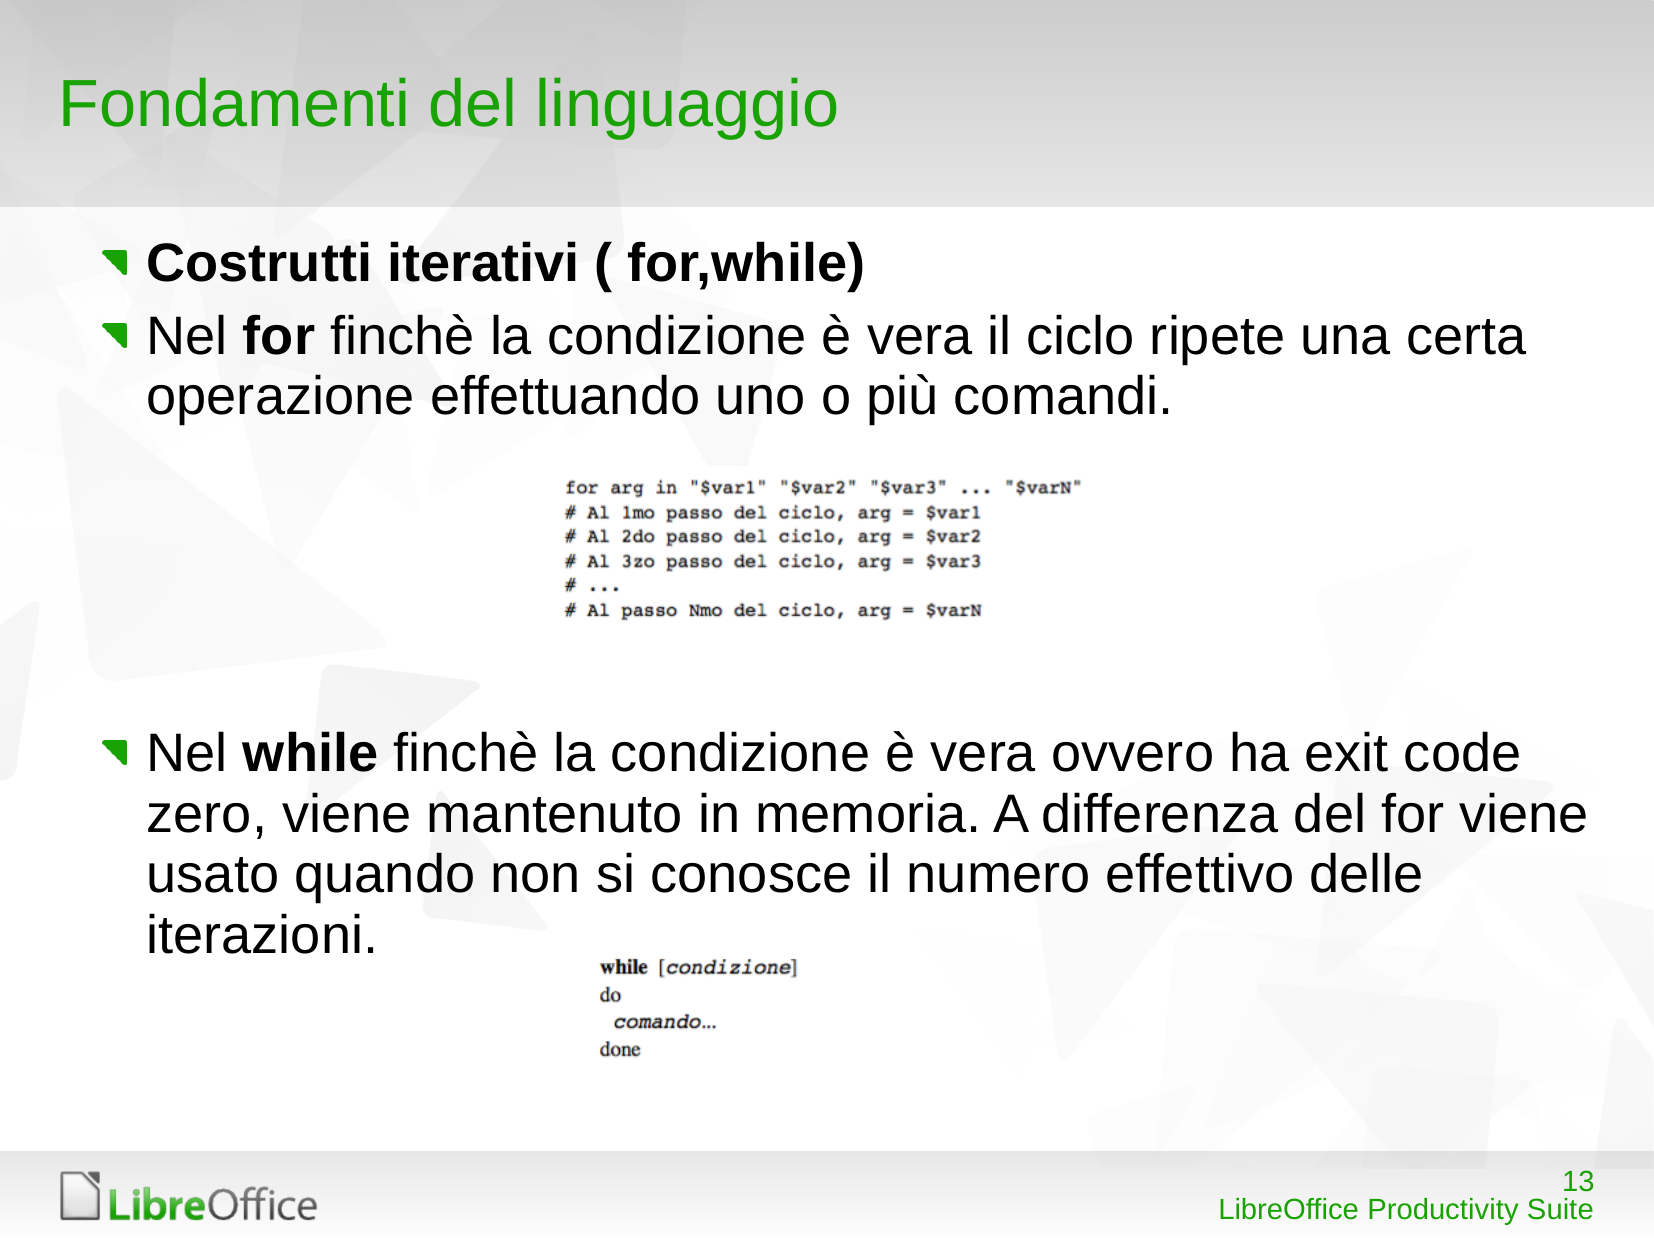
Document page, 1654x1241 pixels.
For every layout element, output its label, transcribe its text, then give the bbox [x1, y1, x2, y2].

title Fondamenti del linguaggio [59, 29, 1595, 159]
picture [0, 0, 1654, 1169]
list Costrutti iterativi ( for,while) Nel for finchè la condizione è vera il ciclo ripete una certa operazione effettuando uno o più comandi. [59, 159, 1595, 502]
list Nel while finchè la condizione è vera ovvero ha exit code zero, viene mantenuto in memoria. A differenza del for viene usato quando non si conosce il numero effettivo delle iterazioni. [59, 649, 1595, 993]
picture [578, 934, 857, 1105]
picture [41, 1152, 337, 1240]
